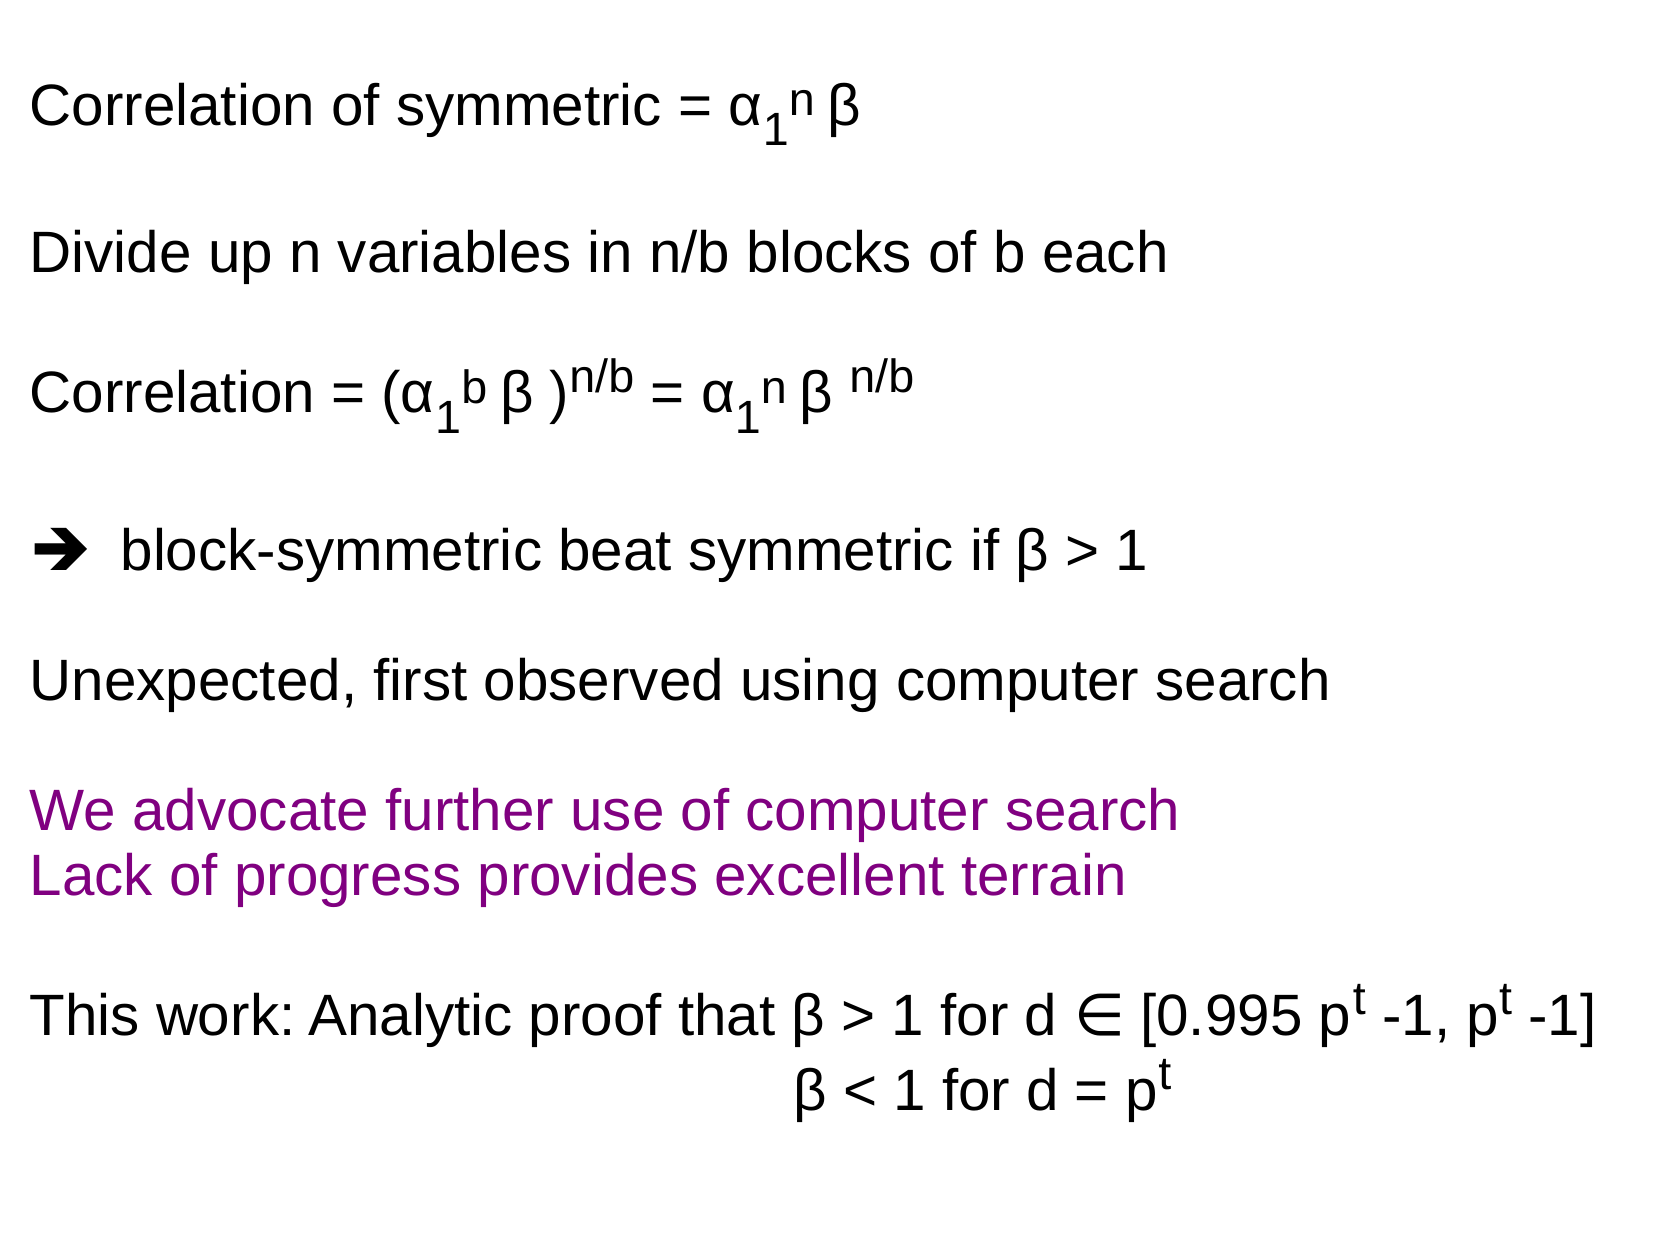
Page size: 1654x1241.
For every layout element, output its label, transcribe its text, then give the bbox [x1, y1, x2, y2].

text_box Correlation of symmetric = α1n β Divide up n variables in n/b blocks of b each Correlation = (α1b β )n/b = α1n β n/b  block-symmetric beat symmetric if β > 1 Unexpected, first observed using computer search We advocate further use of computer search Lack of progress provides excellent terrain This work: Analytic proof that β > 1 for d ∈ [0.995 pt -1, pt -1] β < 1 for d = pt [15, 0, 1636, 1241]
